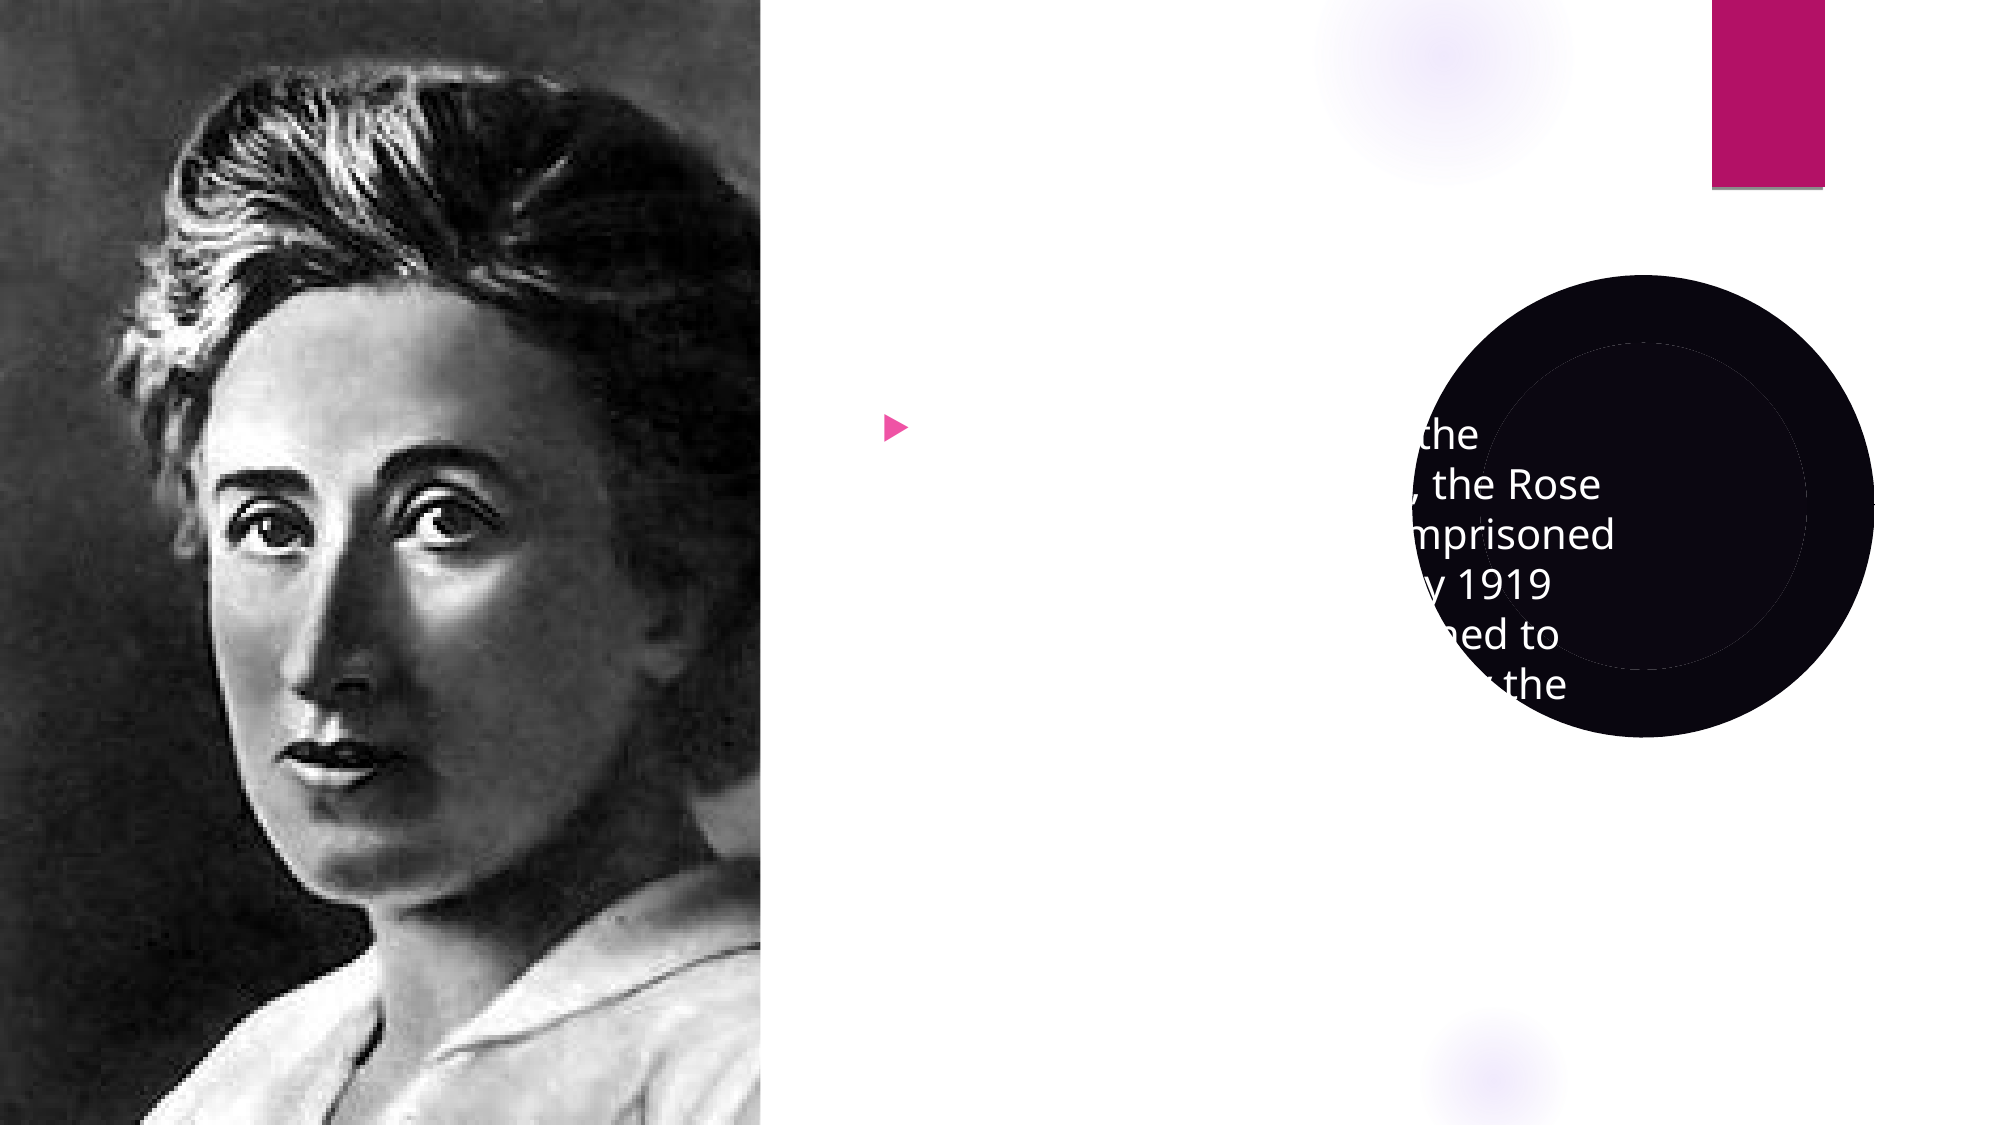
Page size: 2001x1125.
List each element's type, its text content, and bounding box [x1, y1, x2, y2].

list For his activities against the German Government, the Rose of Luxembourg was imprisoned and shot on 15 January 1919 year. Her corpse throwned to the channel, which is why the body was found until July 1. [866, 399, 1649, 1025]
picture [0, 0, 761, 1125]
